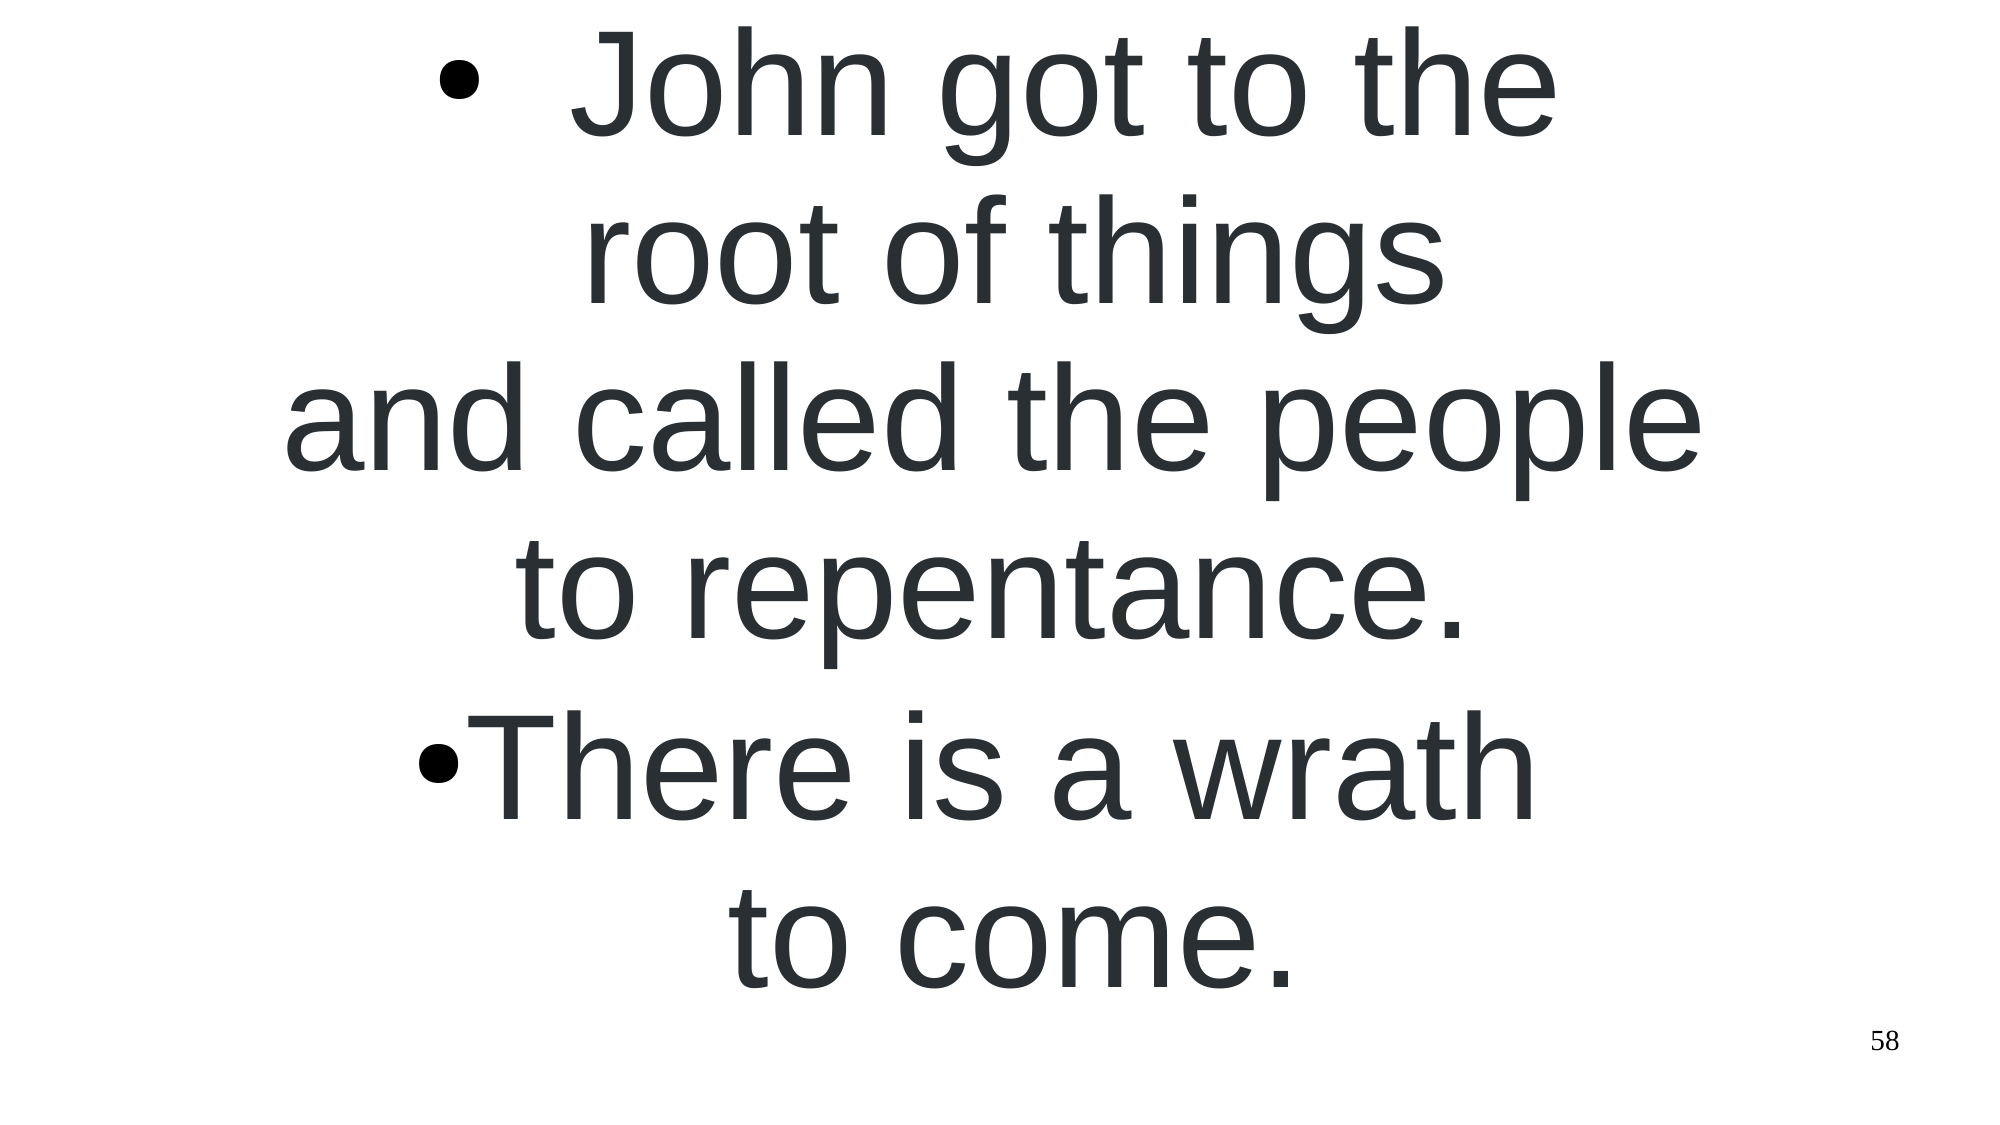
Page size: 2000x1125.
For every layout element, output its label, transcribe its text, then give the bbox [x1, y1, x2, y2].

list John got to the root of things and called the people to repentance. There is a wrath to come. [0, 0, 1996, 1123]
